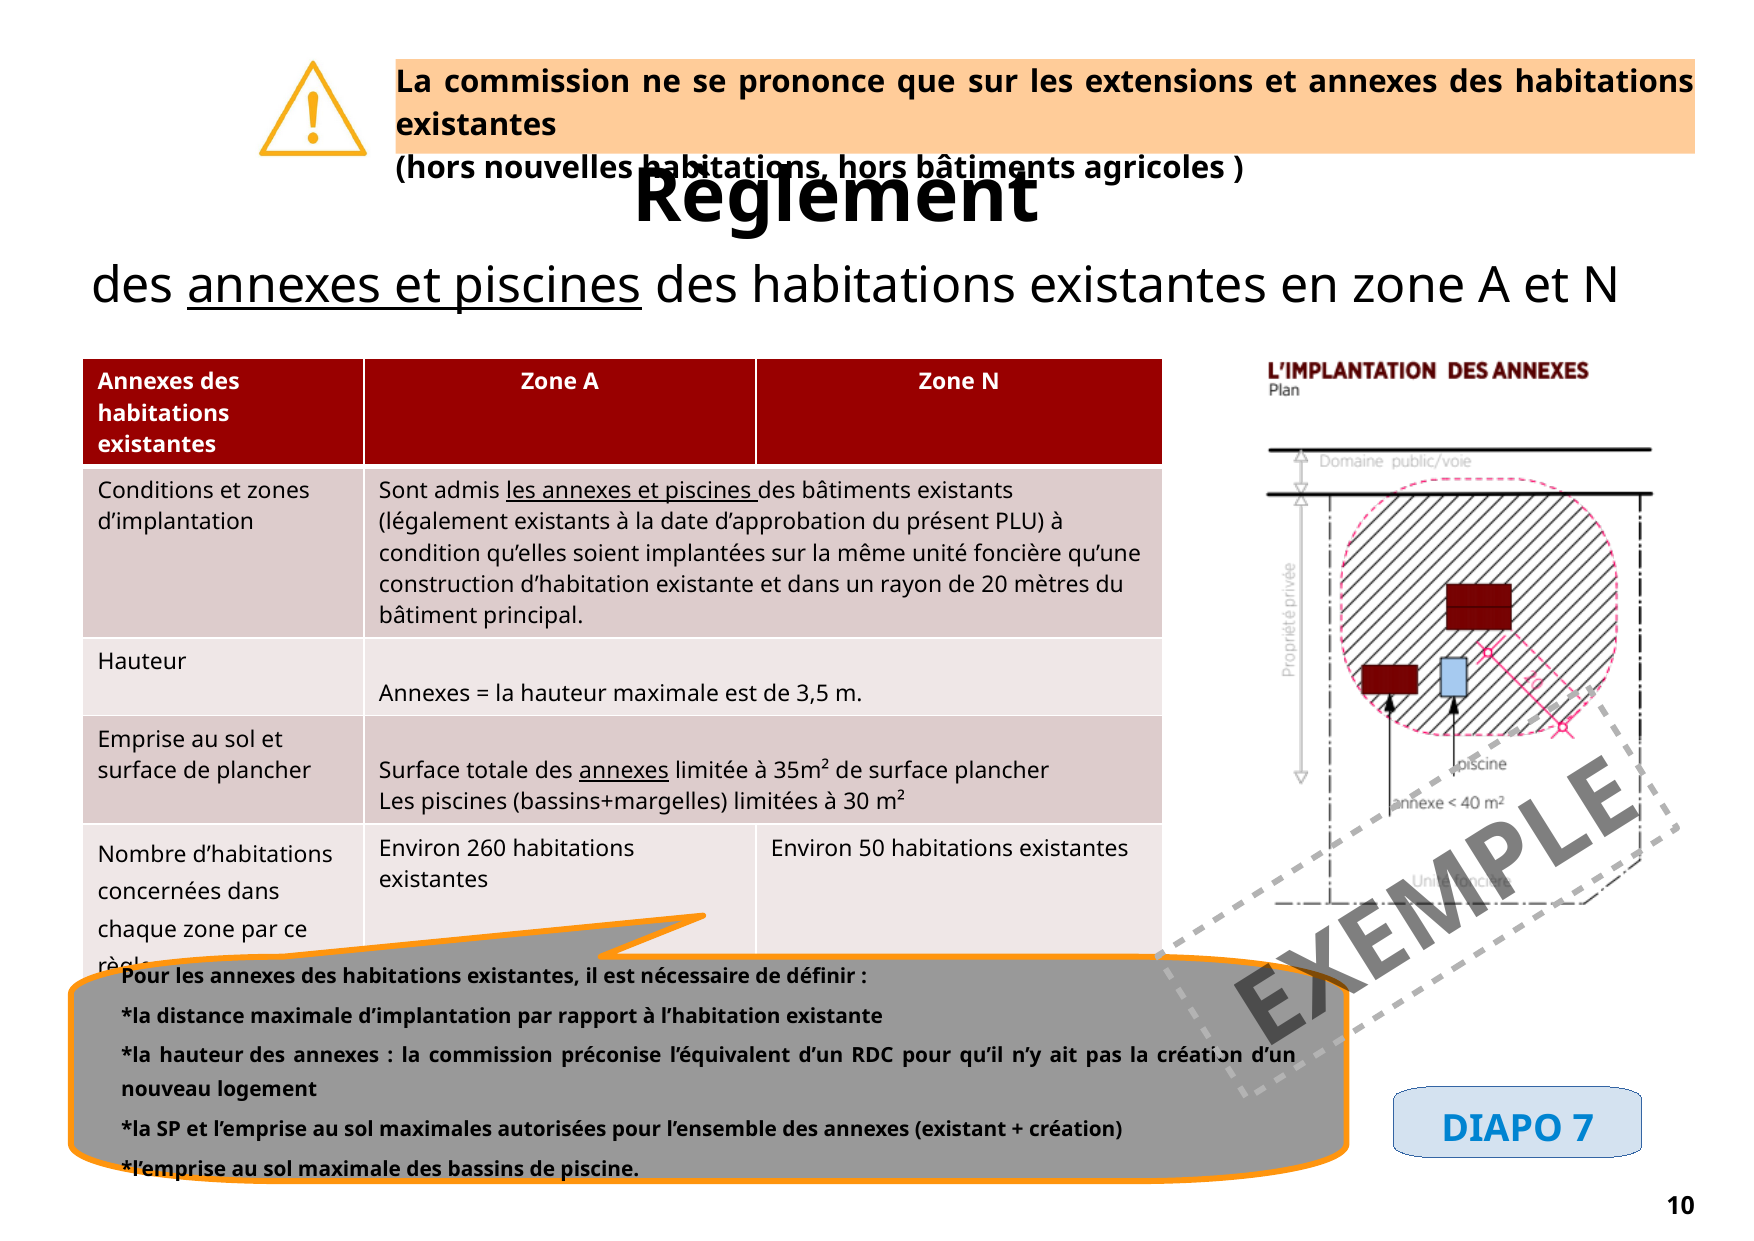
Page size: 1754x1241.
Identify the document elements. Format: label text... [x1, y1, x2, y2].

text_box La commission ne se prononce que sur les extensions et annexes des habitations existantes (hors nouvelles habitations, hors bâtiments agricoles ) [395, 59, 1695, 154]
table_cell Nombre d’habitations concernées dans chaque zone par ce règlement [83, 825, 363, 981]
table_header Zone N [757, 359, 1162, 464]
table_cell Emprise au sol et surface de plancher [83, 716, 363, 823]
title Règlement des annexes et piscines des habitations existantes en zone A et N [47, 157, 1626, 331]
text_box EXEMPLE [1157, 685, 1678, 1099]
table_cell Annexes = la hauteur maximale est de 3,5 m. [365, 639, 1162, 715]
picture [1540, 836, 1666, 919]
table_cell Hauteur [83, 639, 363, 715]
table_cell Environ 50 habitations existantes [757, 825, 1162, 956]
table_cell Surface totale des annexes limitée à 35m² de surface plancher Les piscines (bassins+margelles) limitées à 30 m² [365, 716, 1162, 823]
table_cell Sont admis les annexes et piscines des bâtiments existants (légalement existants à la date d’approbation du présent PLU) à condition qu’elles soient implantées sur la même unité foncière qu’une construction d’habitation existante et dans un rayon de 20 mètres du bâtiment principal. [365, 469, 1162, 637]
picture [1255, 342, 1666, 890]
table_header Annexes des habitations existantes [83, 359, 363, 464]
table_header Zone A [365, 359, 755, 464]
picture [248, 57, 380, 158]
text_box <numéro> [1392, 1181, 1695, 1232]
text_box Pour les annexes des habitations existantes, il est nécessaire de définir : *la distance maximale d’implantation par rapport à l’habitation existante *la hauteur des annexes : la commission préconise l’équivalent d’un RDC pour qu’il n’y ait pas la création d’un nouveau logement *la SP et l’emprise au sol maximales autorisées pour l’ensemble des annexes (existant + création) *l’emprise au sol maximale des bassins de piscine. [70, 915, 1347, 1182]
table_cell Conditions et zones d’implantation [83, 469, 363, 637]
text_box DIAPO 7 [1393, 1086, 1642, 1158]
table_cell Environ 260 habitations existantes [365, 825, 755, 956]
